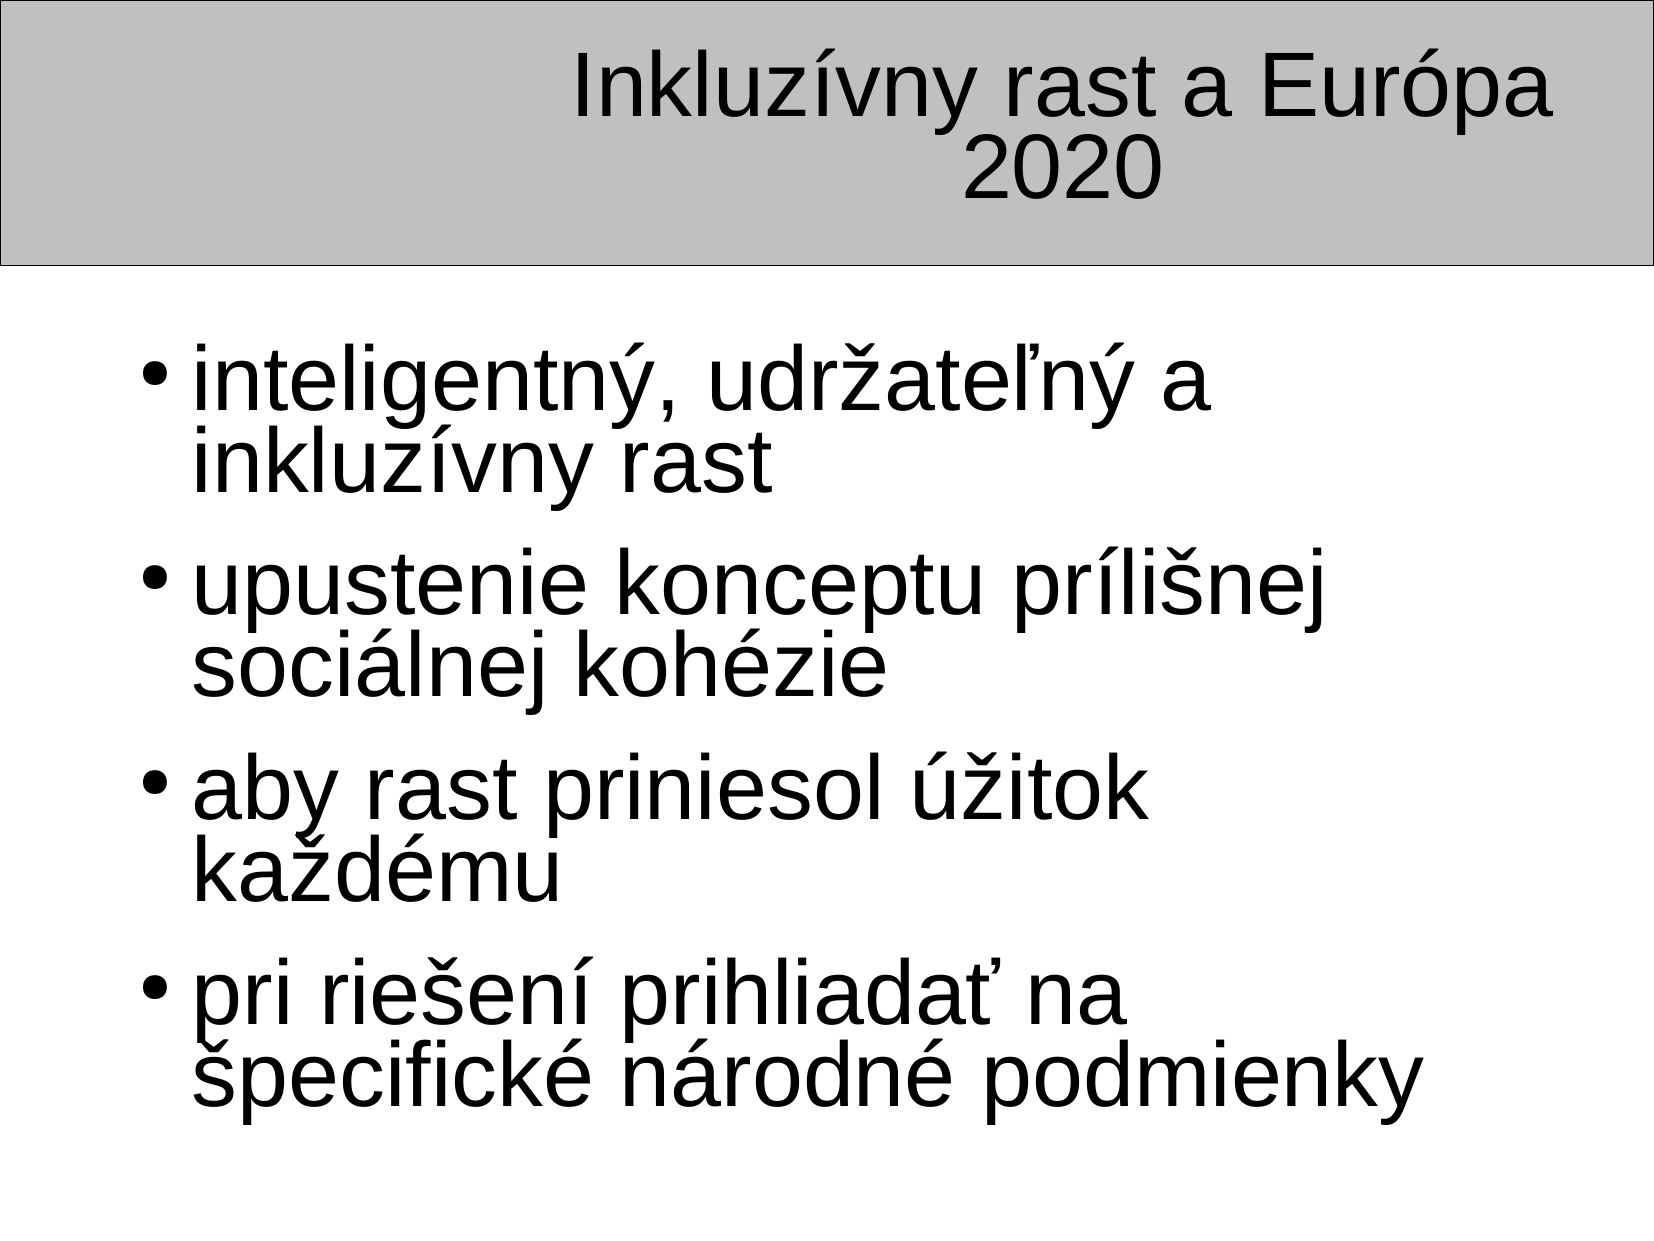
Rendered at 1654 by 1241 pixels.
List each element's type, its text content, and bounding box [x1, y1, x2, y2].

list inteligentný, udržateľný a inkluzívny rast upustenie konceptu prílišnej sociálnej kohézie aby rast priniesol úžitok každému pri riešení prihliadať na špecifické národné podmienky [121, 344, 1533, 1144]
title Inkluzívny rast a Európa 2020 [561, 29, 1565, 237]
